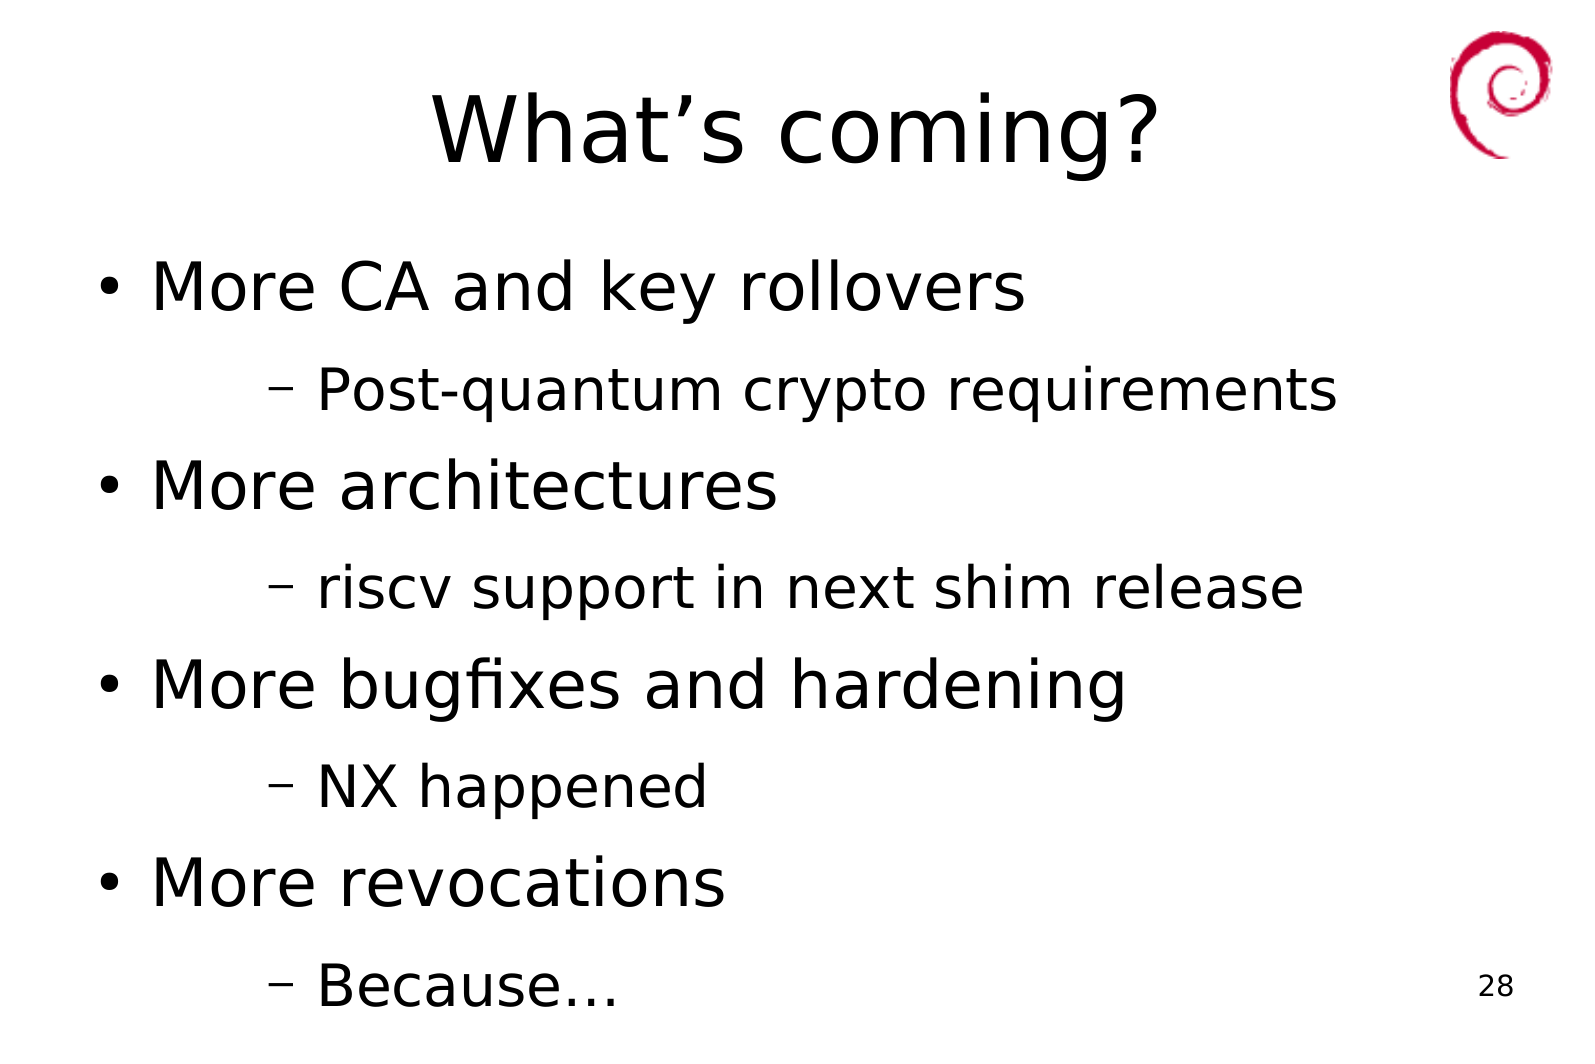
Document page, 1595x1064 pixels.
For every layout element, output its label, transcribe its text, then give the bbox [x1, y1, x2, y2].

picture [1450, 31, 1555, 159]
list More CA and key rollovers Post-quantum crypto requirements More architectures riscv support in next shim release More bugfixes and hardening NX happened More revocations Because… [79, 248, 1515, 1020]
title What’s coming? [79, 42, 1515, 220]
